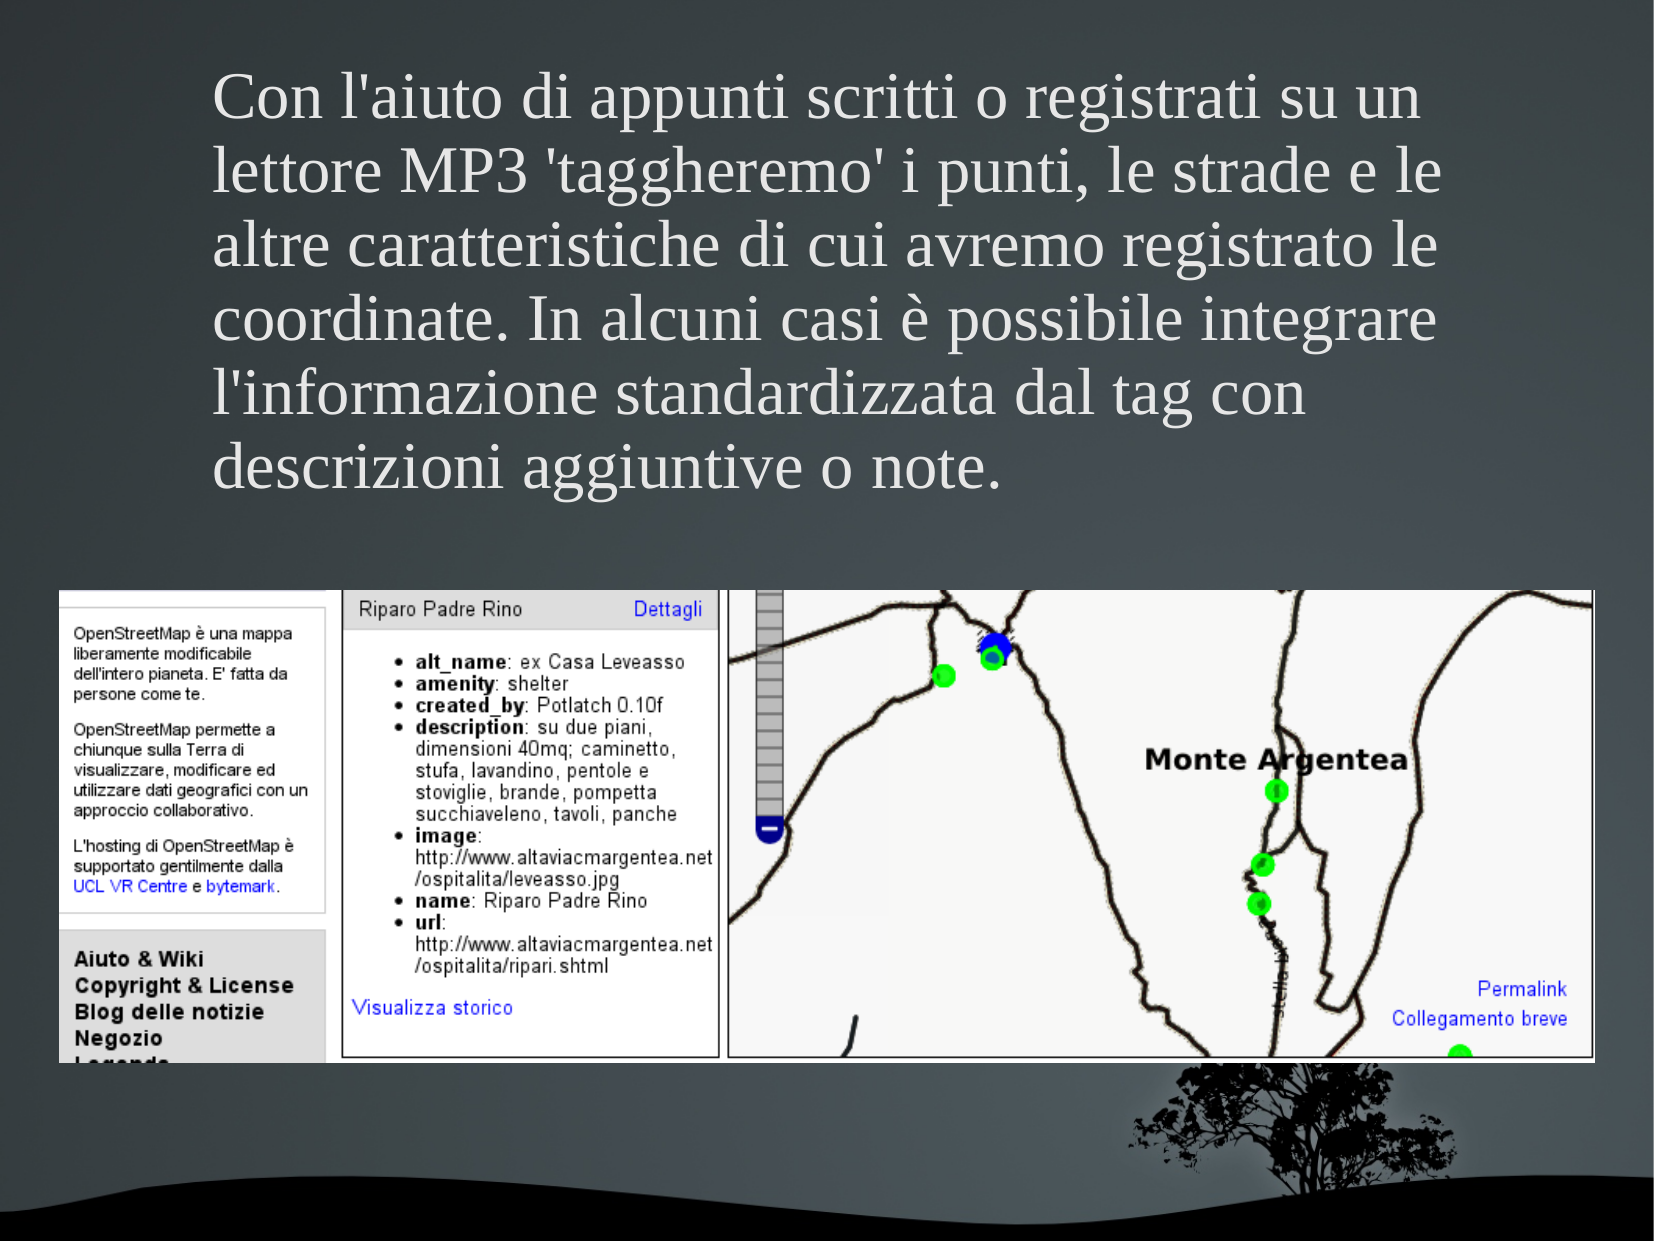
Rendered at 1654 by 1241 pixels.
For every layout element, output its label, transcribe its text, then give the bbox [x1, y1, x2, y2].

list Con l'aiuto di appunti scritti o registrati su un lettore MP3 'taggheremo' i punti, le strade e le altre caratteristiche di cui avremo registrato le coordinate. In alcuni casi è possibile integrare l'informazione standardizzata dal tag con descrizioni aggiuntive o note. [82, 59, 1571, 562]
picture [0, 0, 1654, 1241]
